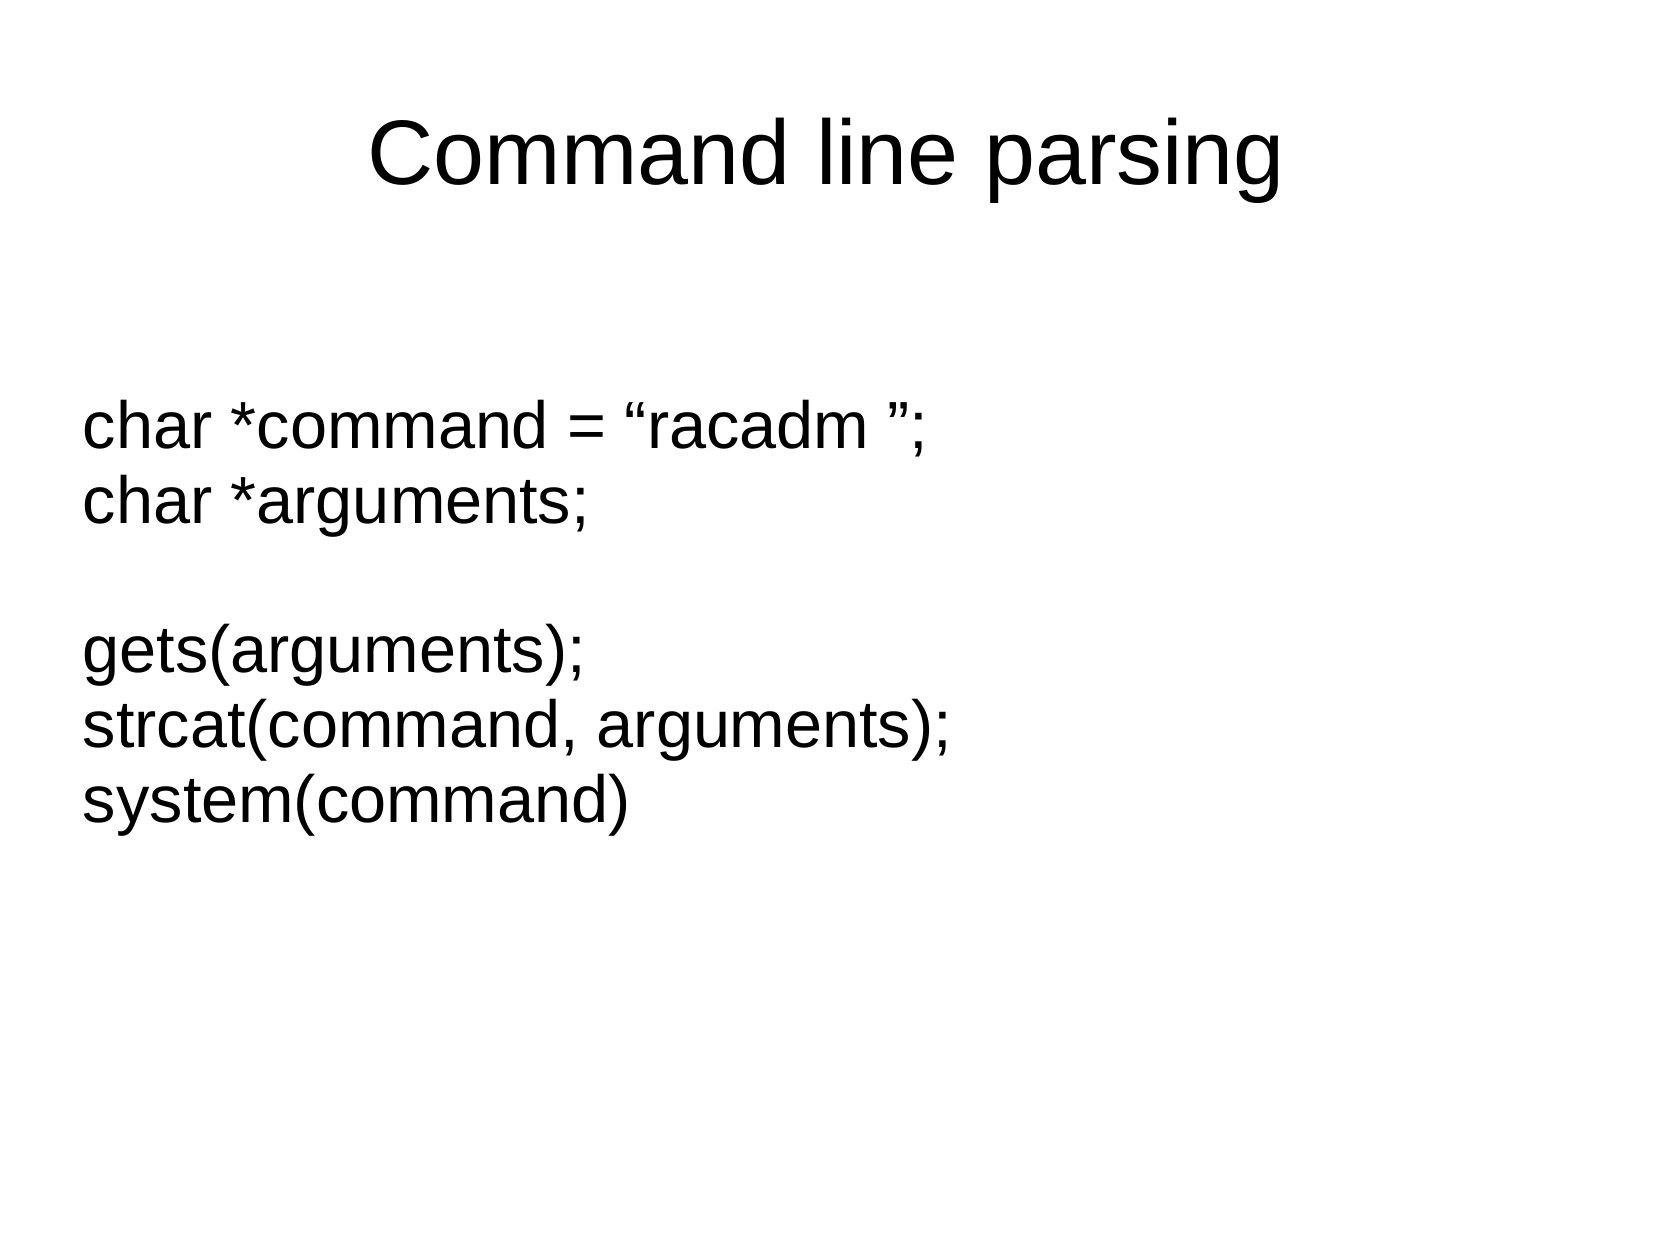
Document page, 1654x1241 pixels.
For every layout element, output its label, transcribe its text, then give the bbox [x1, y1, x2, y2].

title Command line parsing [82, 49, 1571, 257]
subtitle char *command = “racadm ”; char *arguments; gets(arguments); strcat(command, arguments); system(command) [82, 290, 1571, 1010]
